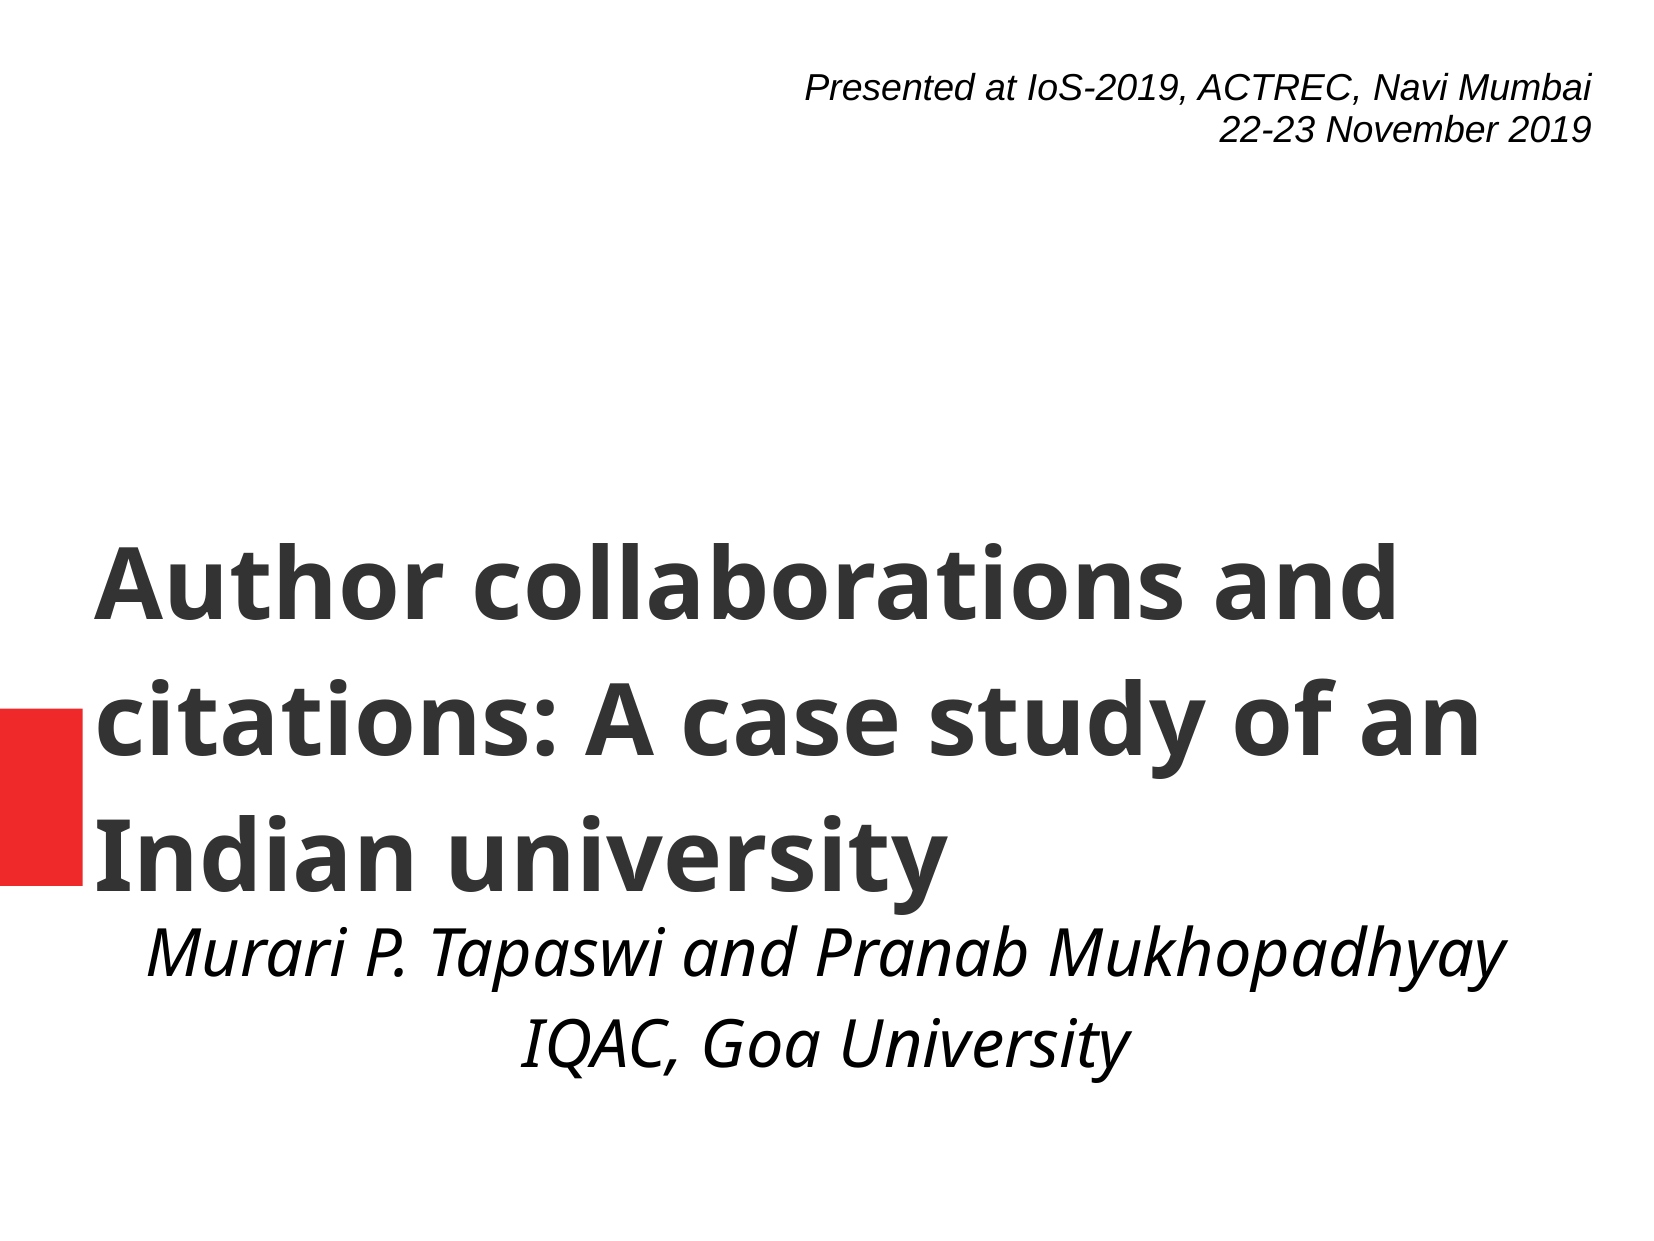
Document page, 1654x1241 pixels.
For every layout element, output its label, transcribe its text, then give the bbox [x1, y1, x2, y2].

title Author collaborations and citations: A case study of an Indian university [94, 523, 1595, 910]
subtitle Murari P. Tapaswi and Pranab Mukhopadhyay IQAC, Goa University [47, 915, 1607, 1077]
text_box Presented at IoS-2019, ACTREC, Navi Mumbai 22-23 November 2019 [767, 59, 1607, 158]
